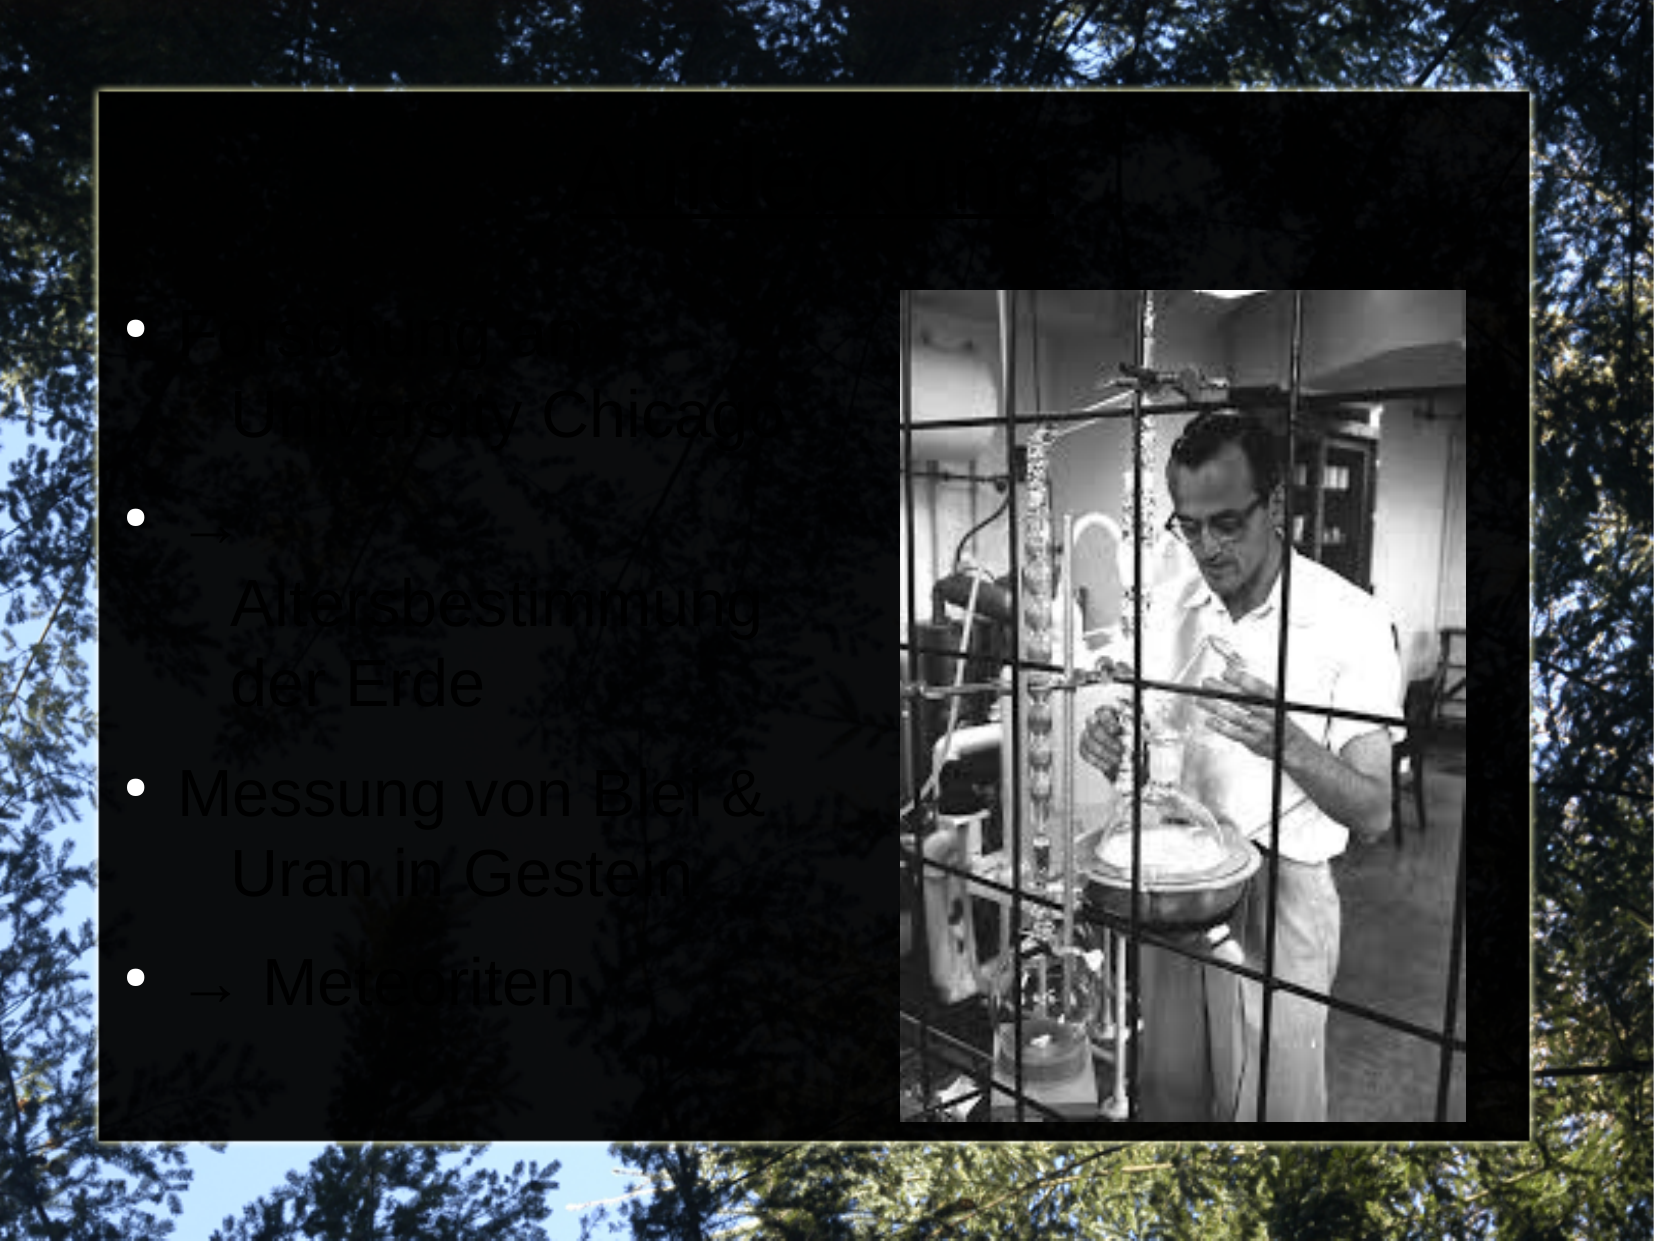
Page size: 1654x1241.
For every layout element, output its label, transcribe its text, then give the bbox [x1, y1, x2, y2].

list Forschung an University Chicago → Altersbestimmung der Erde Messung von Blei & Uran in Gestein → Meteoriten [88, 290, 795, 1123]
title Aufdeckung [88, 88, 1536, 257]
picture [900, 290, 1466, 1123]
